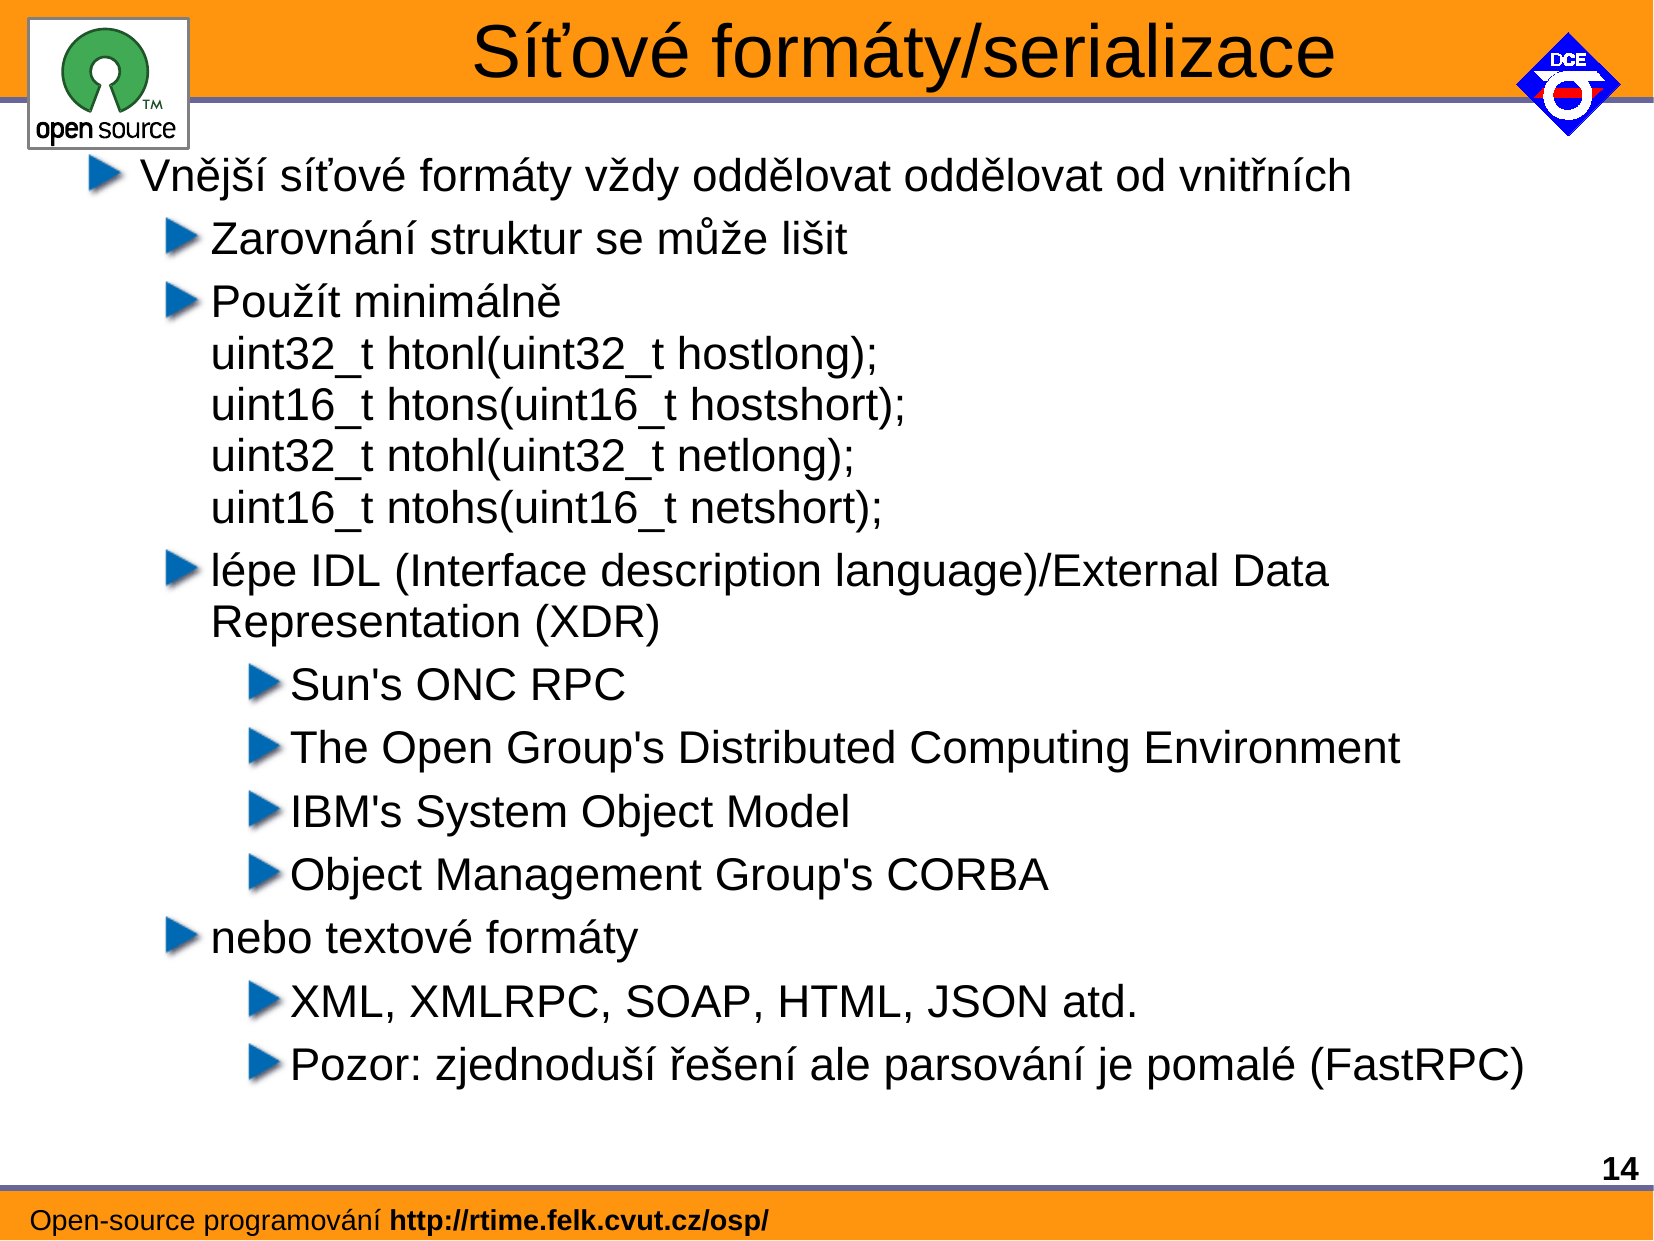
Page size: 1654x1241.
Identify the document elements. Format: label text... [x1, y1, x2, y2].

list Vnější síťové formáty vždy oddělovat oddělovat od vnitřních Zarovnání struktur se může lišit Použít minimálně uint32_t htonl(uint32_t hostlong); uint16_t htons(uint16_t hostshort); uint32_t ntohl(uint32_t netlong); uint16_t ntohs(uint16_t netshort); lépe IDL (Interface description language)/External Data Representation (XDR) Sun's ONC RPC The Open Group's Distributed Computing Environment IBM's System Object Model Object Management Group's CORBA nebo textové formáty XML, XMLRPC, SOAP, HTML, JSON atd. Pozor: zjednoduší řešení ale parsování je pomalé (FastRPC) [68, 150, 1592, 1210]
title Síťové formáty/serializace [178, 4, 1631, 98]
